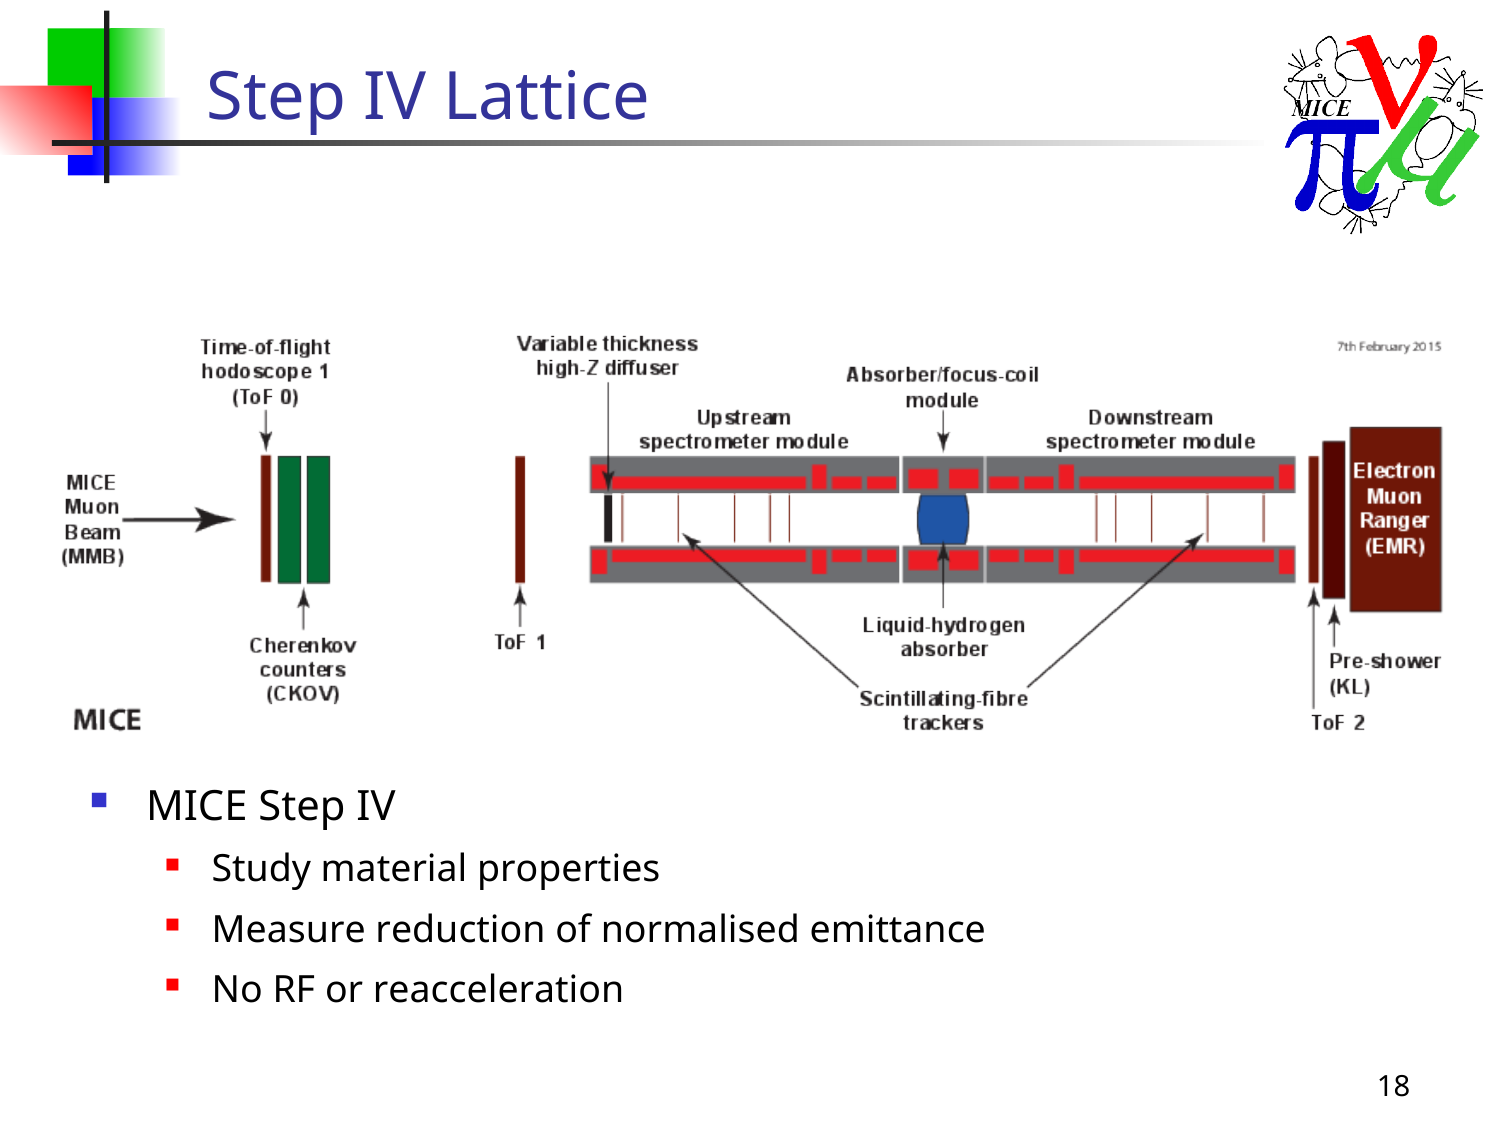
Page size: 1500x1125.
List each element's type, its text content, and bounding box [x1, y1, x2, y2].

picture [59, 324, 1452, 739]
picture [1264, 5, 1500, 251]
title Step IV Lattice [206, 0, 1441, 188]
list MICE Step IV Study material properties Measure reduction of normalised emittance No RF or reacceleration [75, 767, 1418, 1125]
